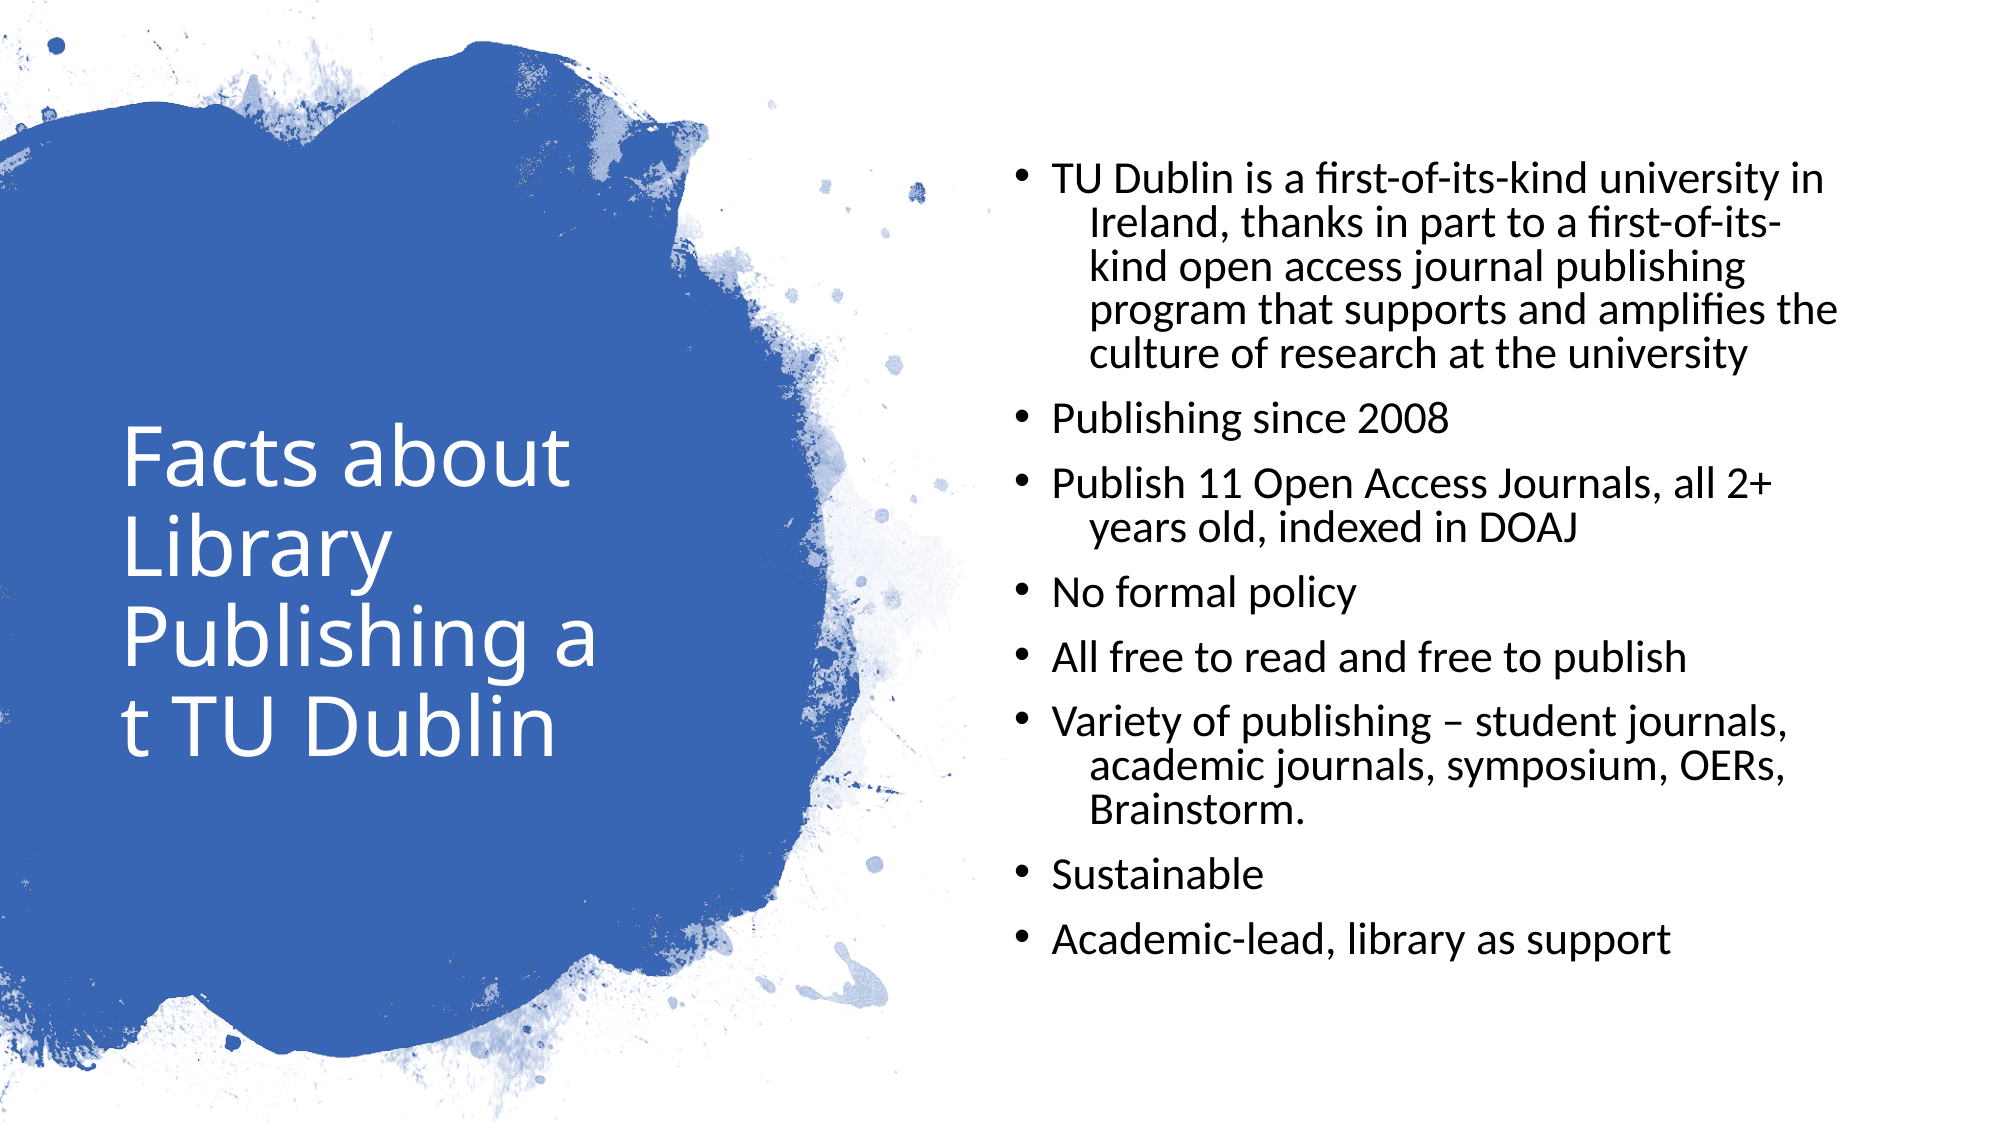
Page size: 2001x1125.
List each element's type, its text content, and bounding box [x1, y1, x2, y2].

title Facts about Library Publishing at TU Dublin [105, 336, 617, 853]
picture [0, 0, 2000, 1125]
list TU Dublin is a first-of-its-kind university in Ireland, thanks in part to a first-of-its-kind open access journal publishing program that supports and amplifies the culture of research at the university Publishing since 2008 Publish 11 Open Access Journals, all 2+ years old, indexed in DOAJ No formal policy All free to read and free to publish Variety of publishing – student journals, academic journals, symposium, OERs, Brainstorm. Sustainable Academic-lead, library as support [999, 131, 1870, 990]
